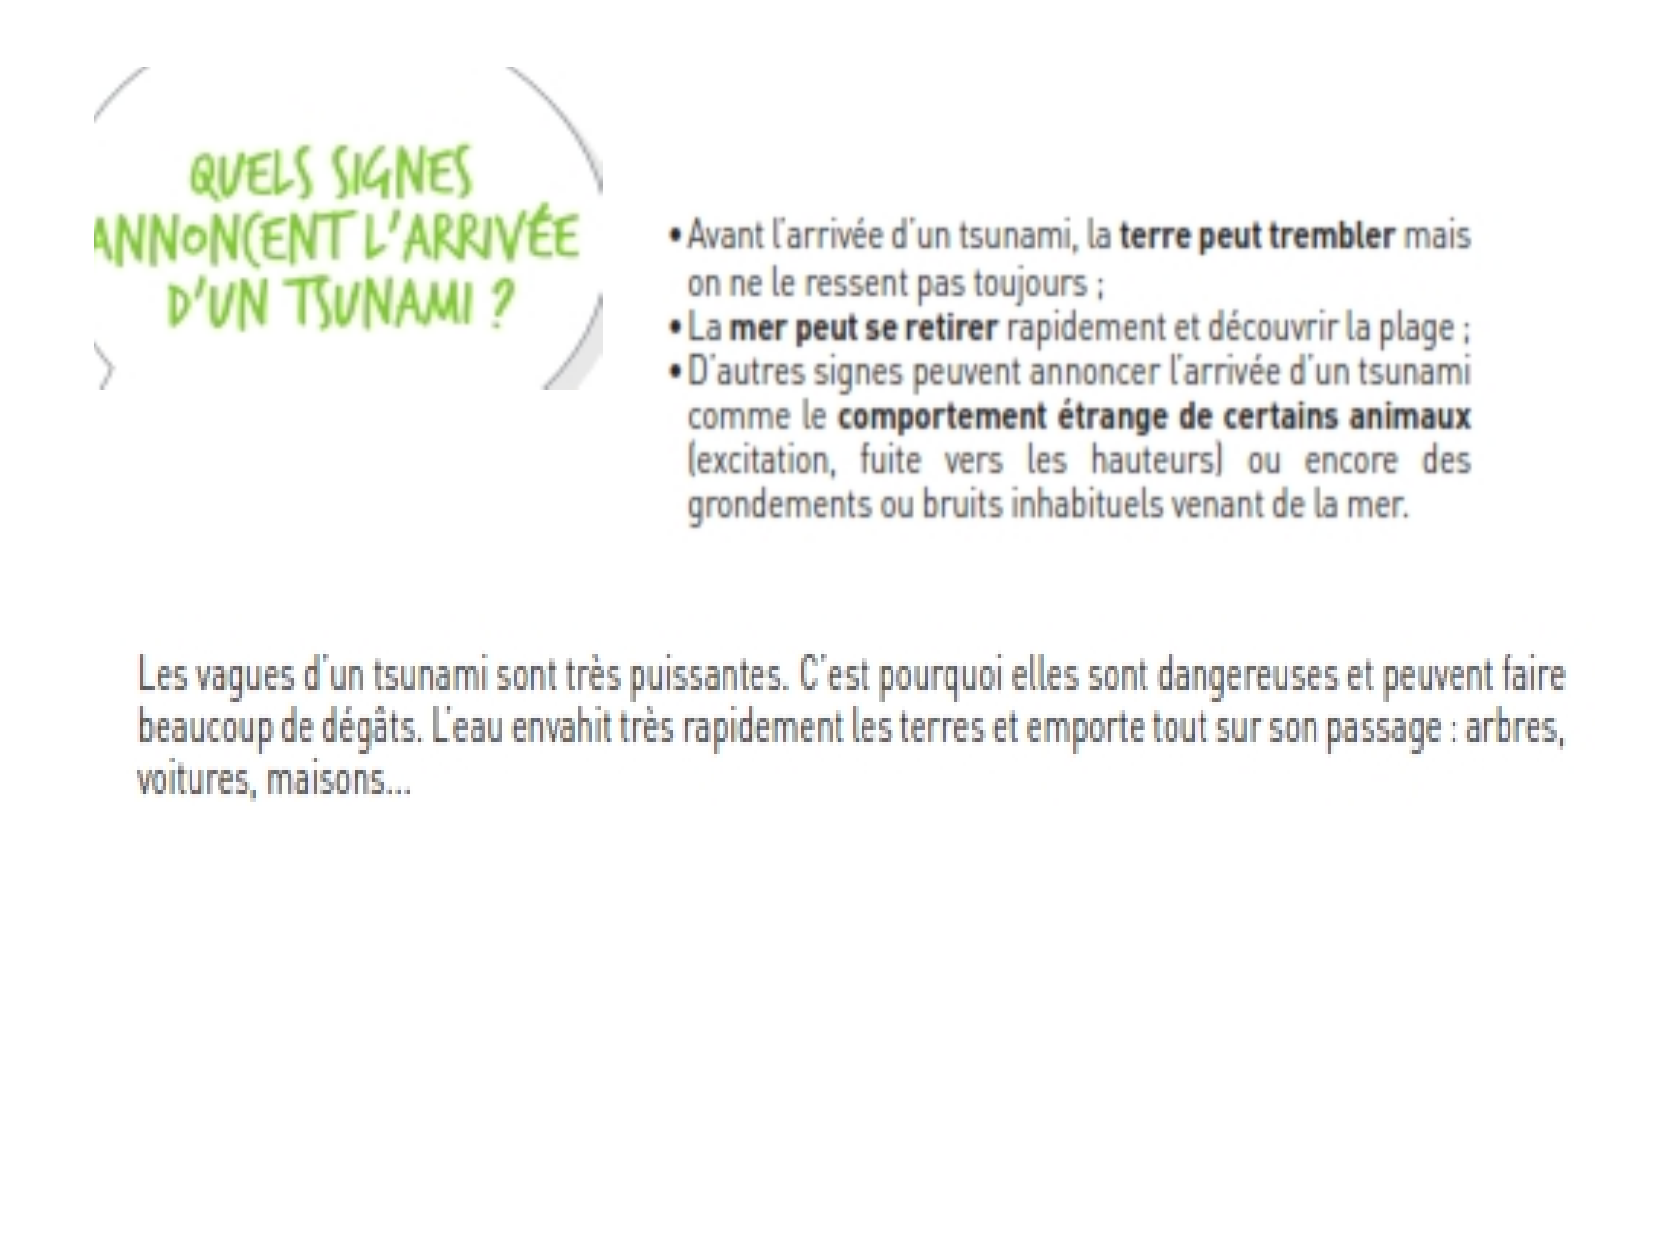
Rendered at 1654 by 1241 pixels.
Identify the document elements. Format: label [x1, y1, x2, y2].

picture [661, 188, 1536, 556]
picture [94, 67, 603, 390]
picture [106, 606, 1595, 898]
